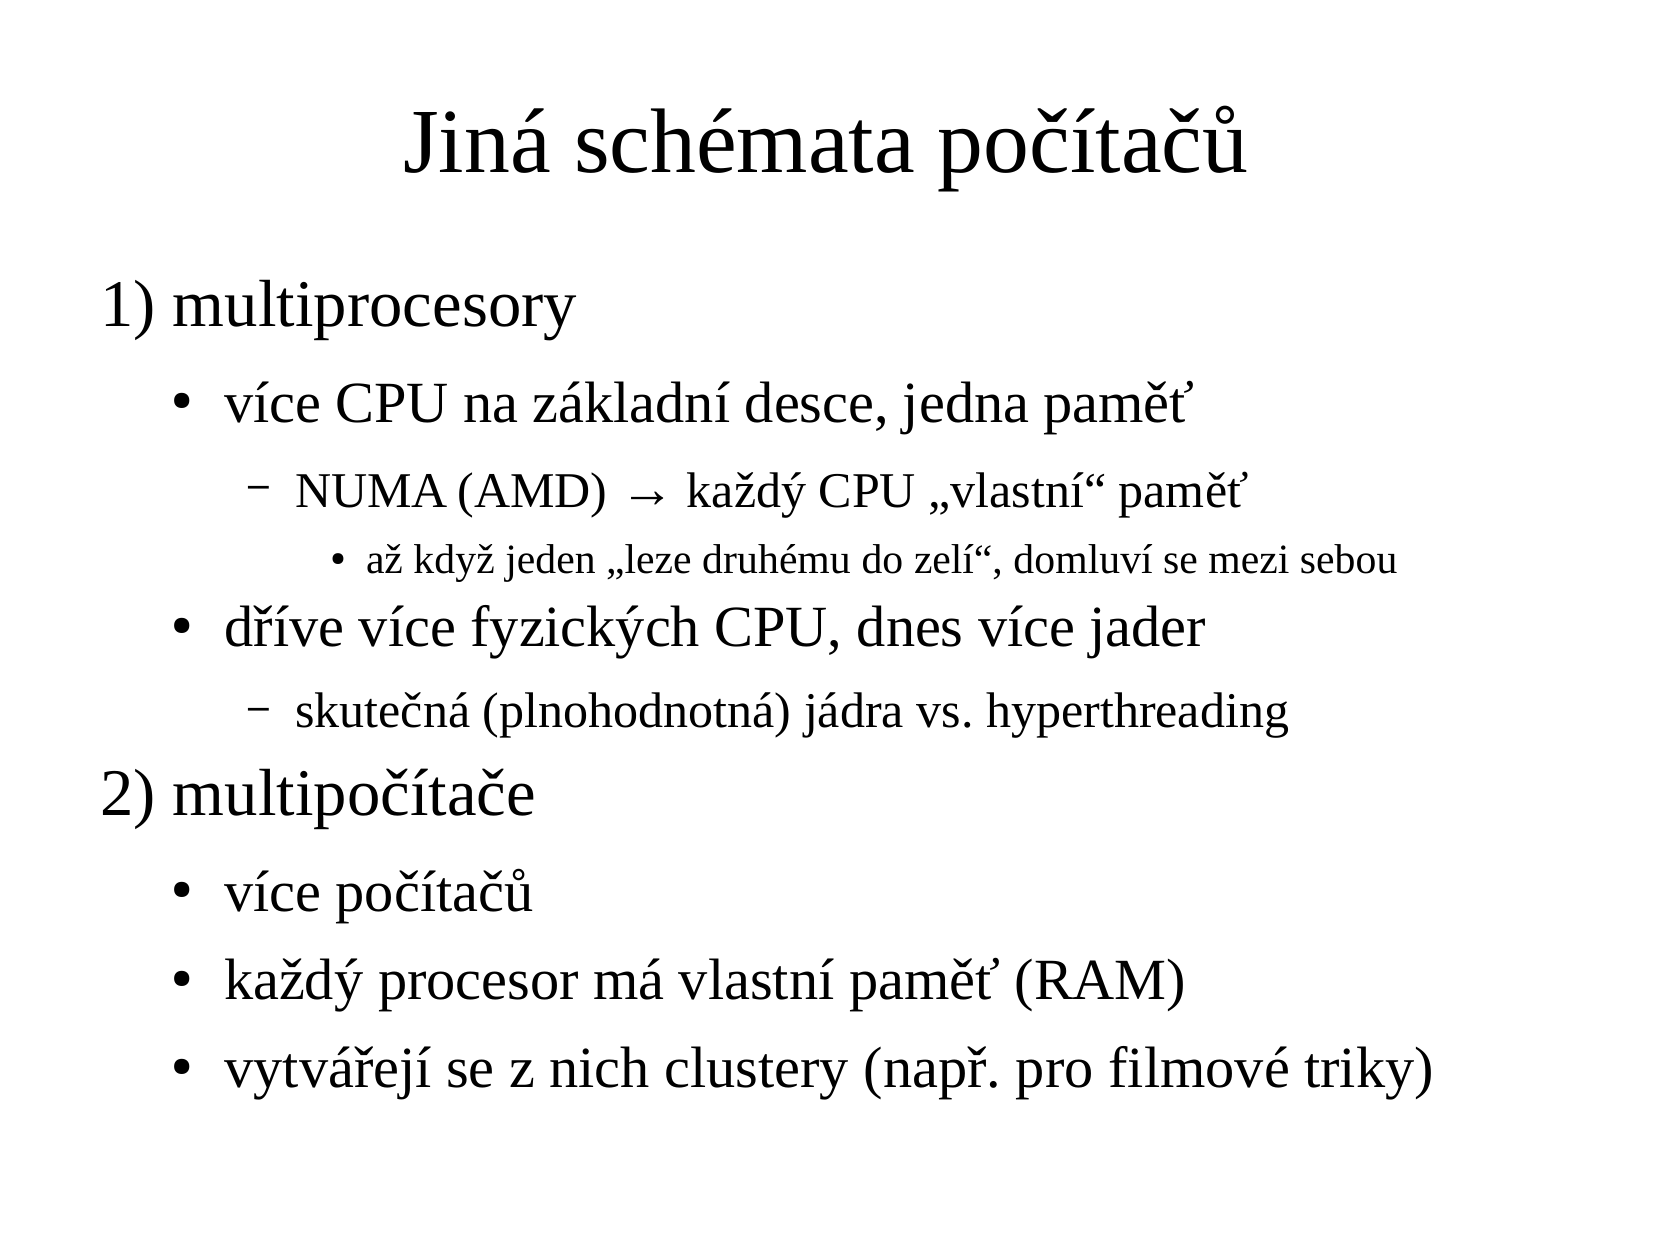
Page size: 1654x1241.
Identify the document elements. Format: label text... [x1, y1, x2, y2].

list multiprocesory více CPU na základní desce, jedna paměť NUMA (AMD) → každý CPU „vlastní“ paměť až když jeden „leze druhému do zelí“, domluví se mezi sebou dříve více fyzických CPU, dnes více jader skutečná (plnohodnotná) jádra vs. hyperthreading multipočítače více počítačů každý procesor má vlastní paměť (RAM) vytvářejí se z nich clustery (např. pro filmové triky) [82, 266, 1571, 1107]
title Jiná schémata počítačů [82, 45, 1571, 238]
